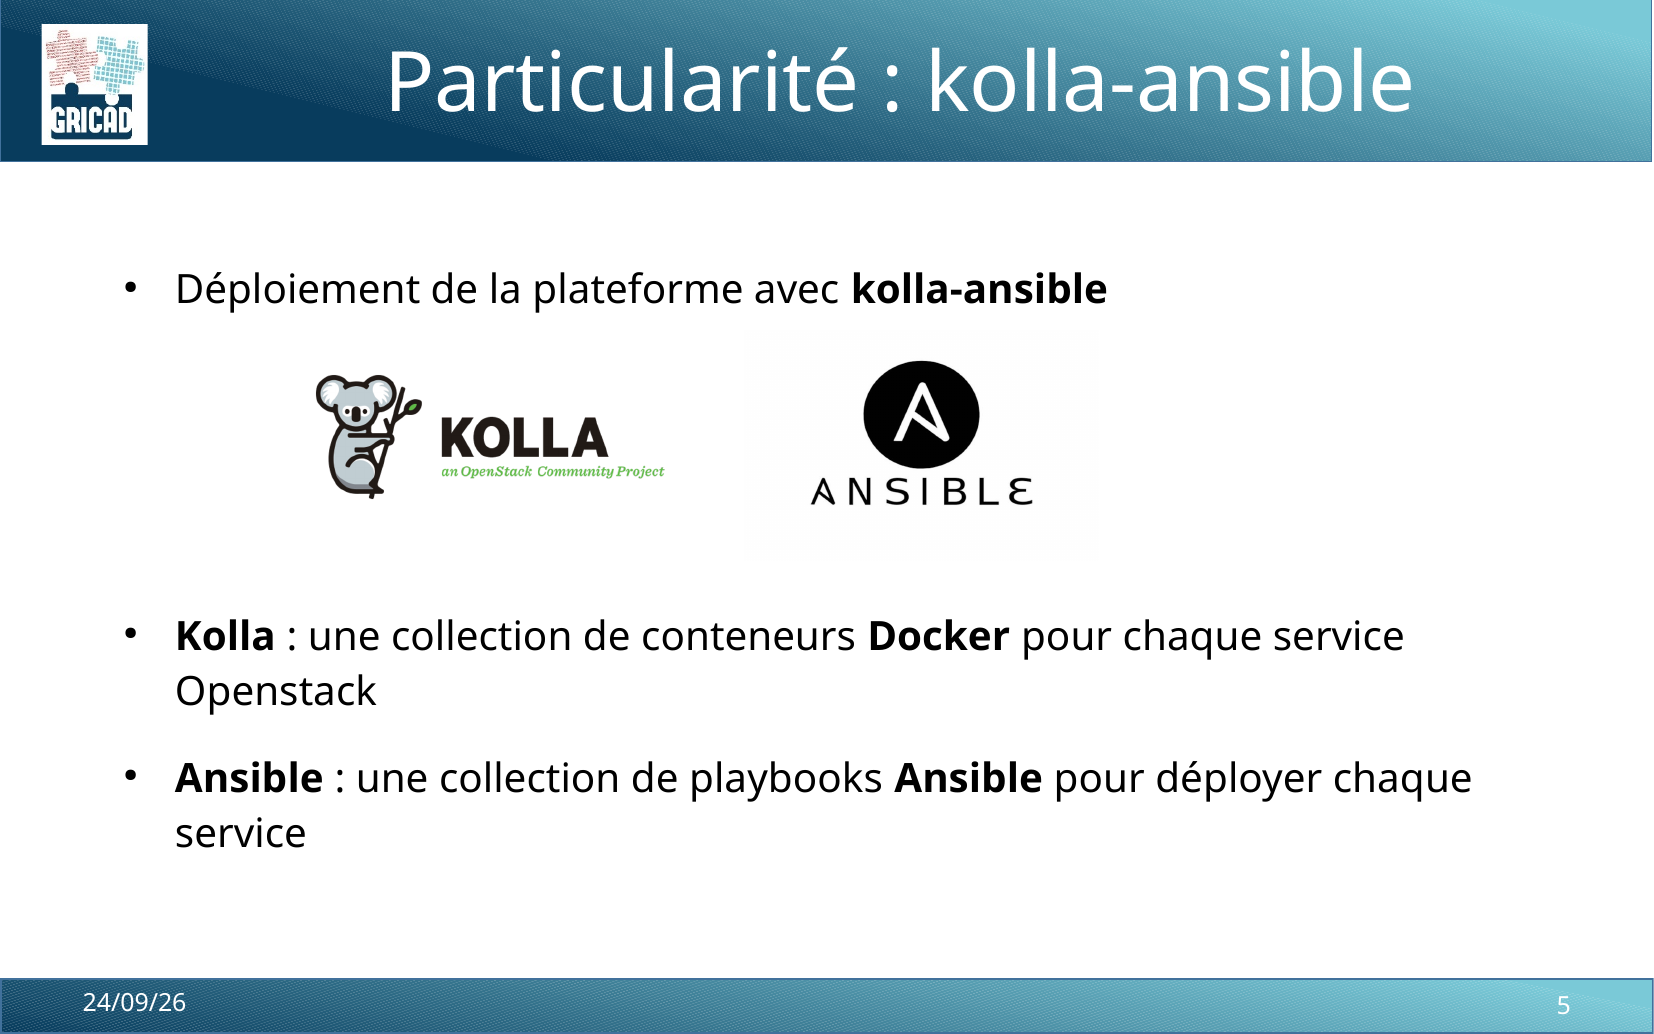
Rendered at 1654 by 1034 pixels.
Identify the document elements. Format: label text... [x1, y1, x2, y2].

picture [744, 330, 1099, 562]
title Particularité : kolla-ansible [177, 0, 1625, 166]
list Déploiement de la plateforme avec kolla-ansible Kolla : une collection de conteneurs Docker pour chaque service Openstack Ansible : une collection de playbooks Ansible pour déployer chaque service [106, 260, 1595, 860]
picture [307, 339, 674, 532]
